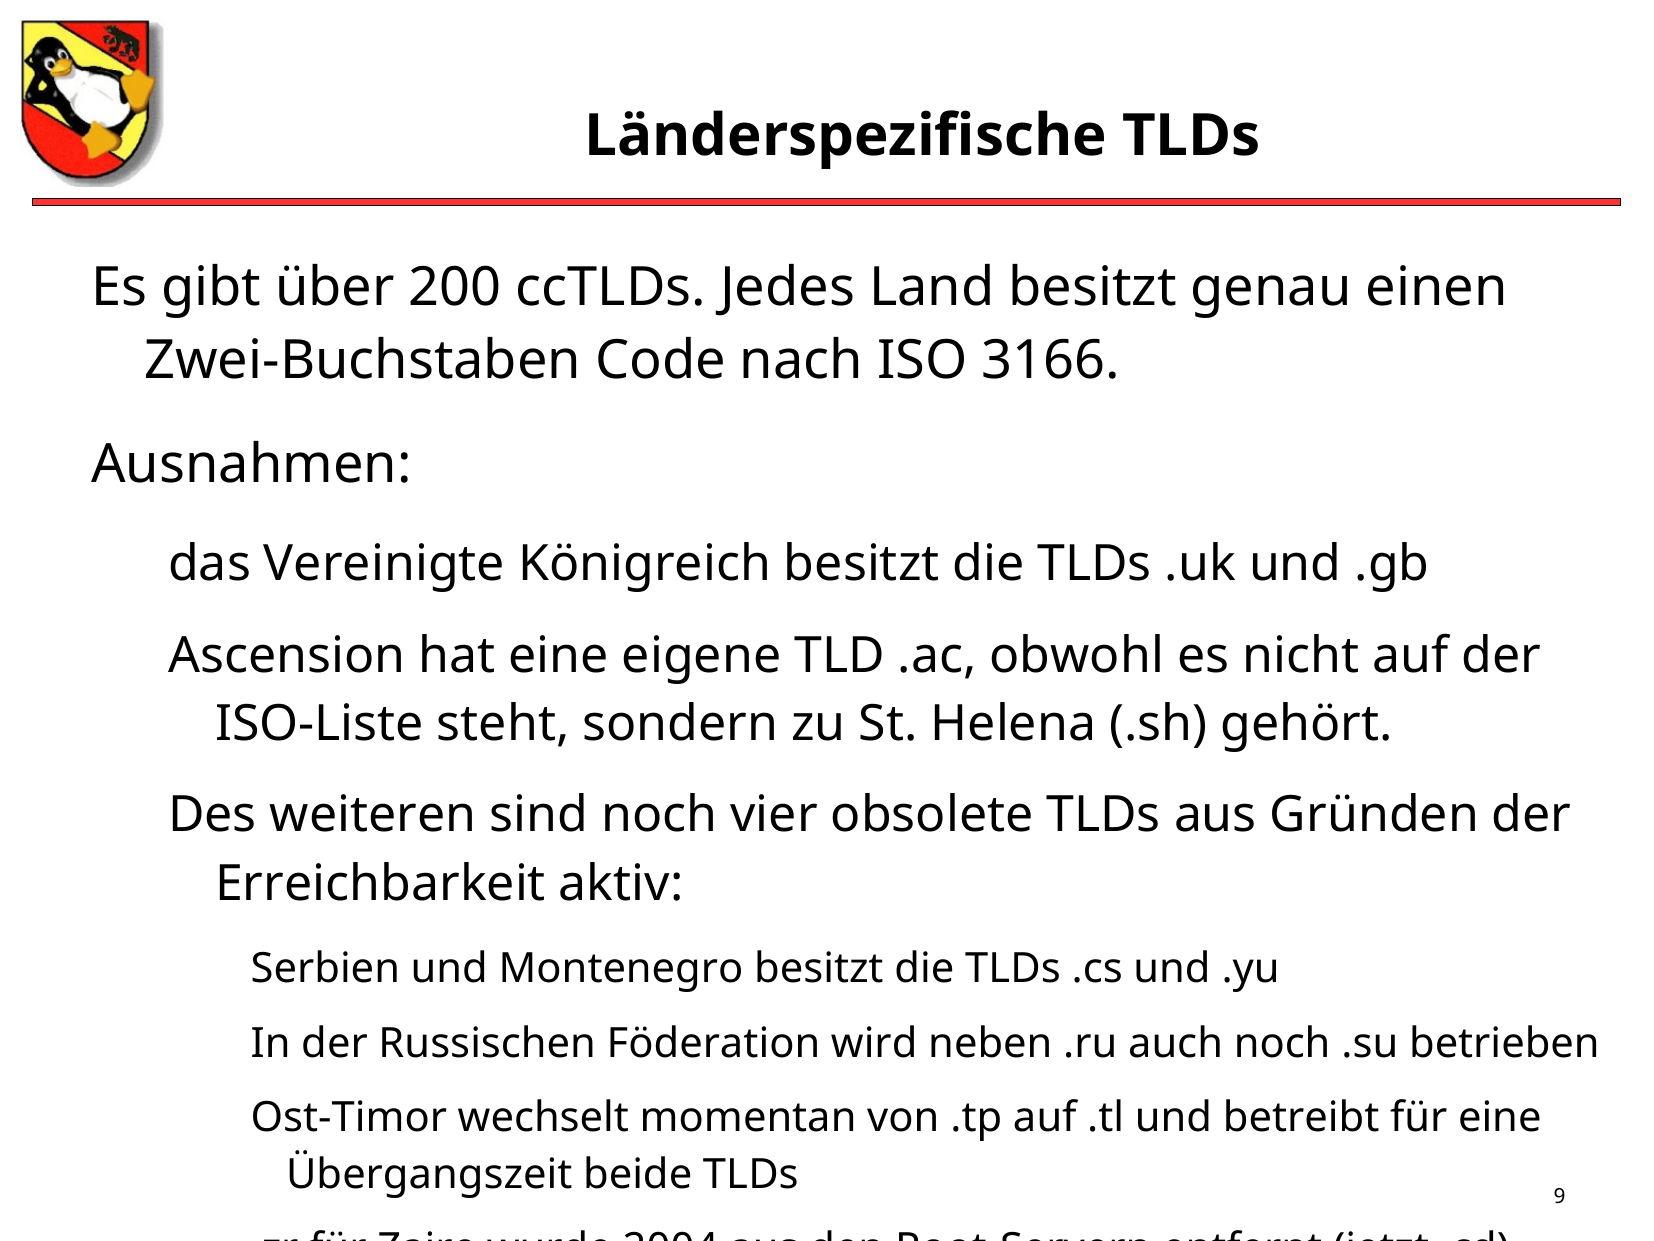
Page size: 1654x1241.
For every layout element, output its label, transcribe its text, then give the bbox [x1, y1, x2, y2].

title Länderspezifische TLDs [250, 88, 1595, 178]
list Es gibt über 200 ccTLDs. Jedes Land besitzt genau einen Zwei-Buchstaben Code nach ISO 3166. Ausnahmen: das Vereinigte Königreich besitzt die TLDs .uk und .gb Ascension hat eine eigene TLD .ac, obwohl es nicht auf der ISO-Liste steht, sondern zu St. Helena (.sh) gehört. Des weiteren sind noch vier obsolete TLDs aus Gründen der Erreichbarkeit aktiv: Serbien und Montenegro besitzt die TLDs .cs und .yu In der Russischen Föderation wird neben .ru auch noch .su betrieben Ost-Timor wechselt momentan von .tp auf .tl und betreibt für eine Übergangszeit beide TLDs .zr für Zaire wurde 2004 aus den Root-Servern entfernt (jetzt .cd) [73, 247, 1610, 1241]
picture [19, 18, 168, 187]
